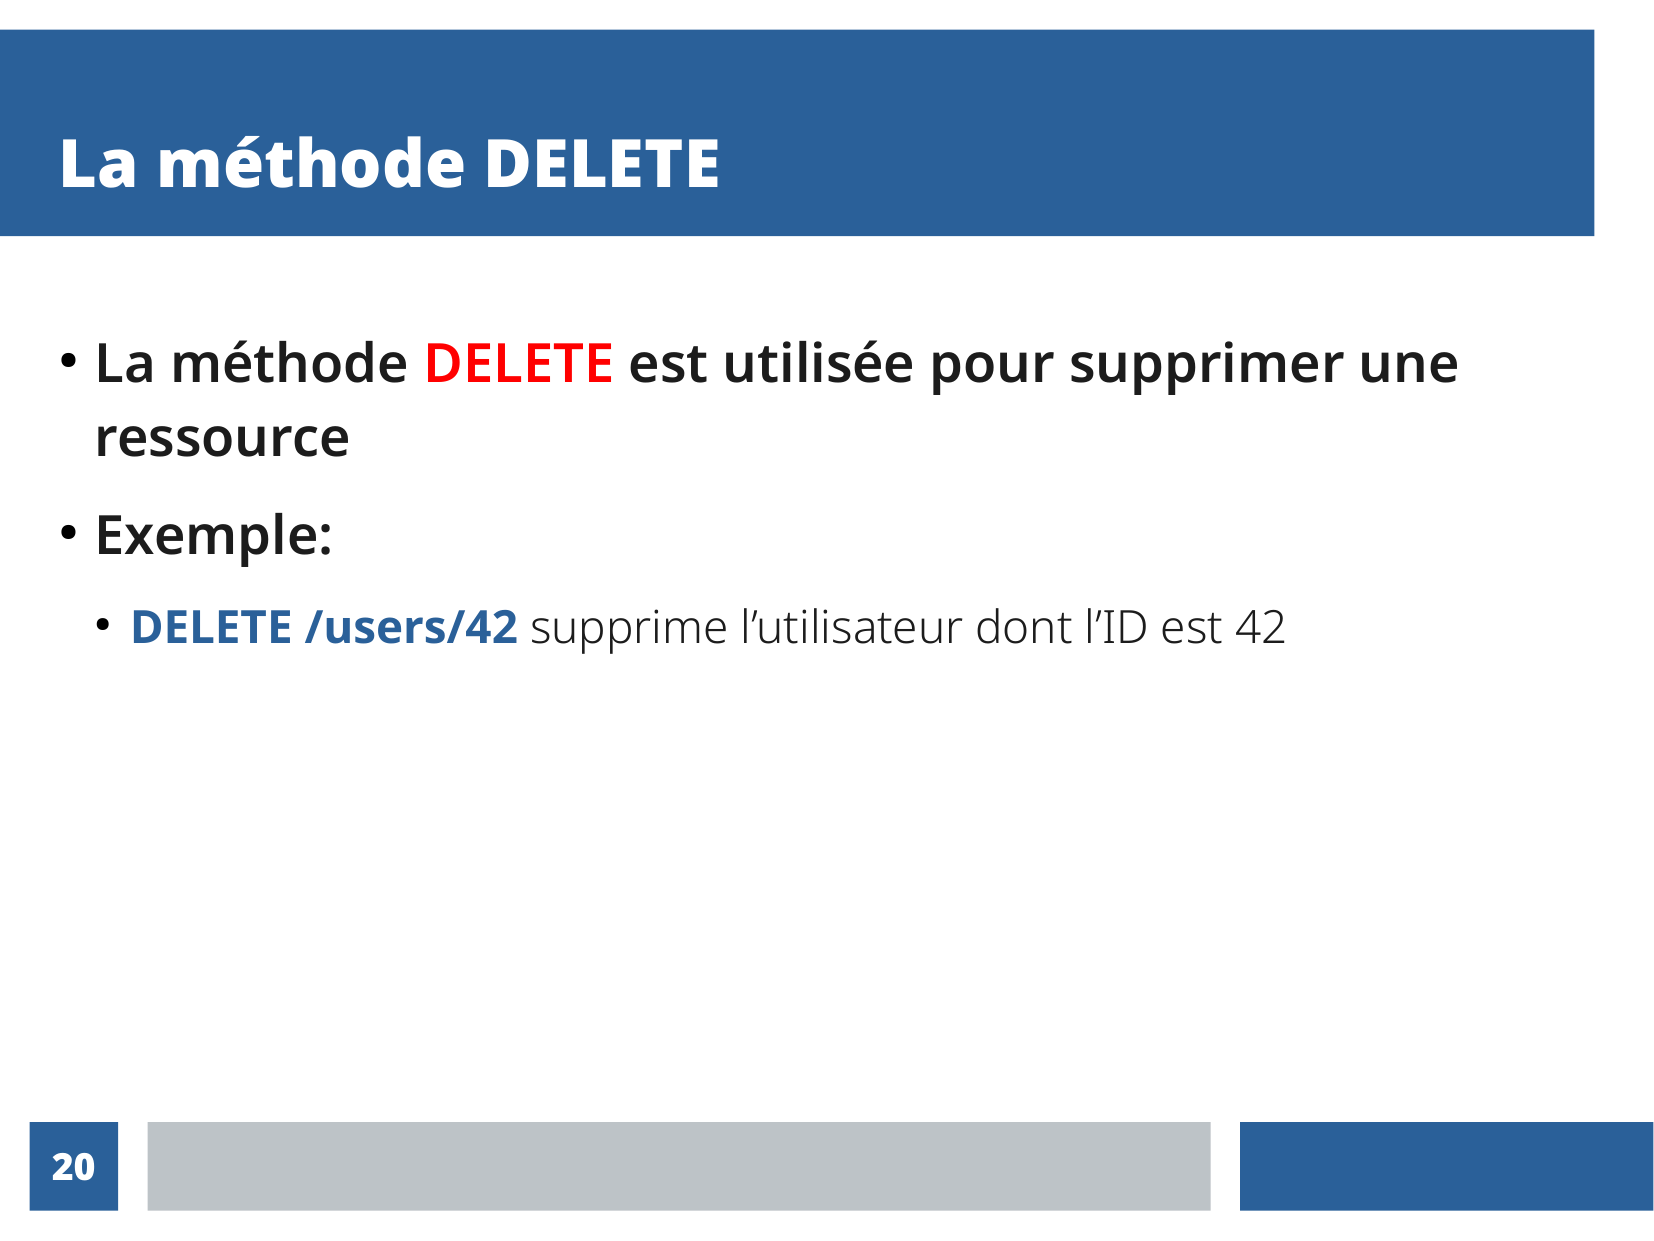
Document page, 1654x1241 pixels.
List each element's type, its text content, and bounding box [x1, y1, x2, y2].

title La méthode DELETE [59, 59, 1595, 207]
list La méthode DELETE est utilisée pour supprimer une ressource Exemple: DELETE /users/42 supprime l’utilisateur dont l’ID est 42 [59, 324, 1565, 1093]
